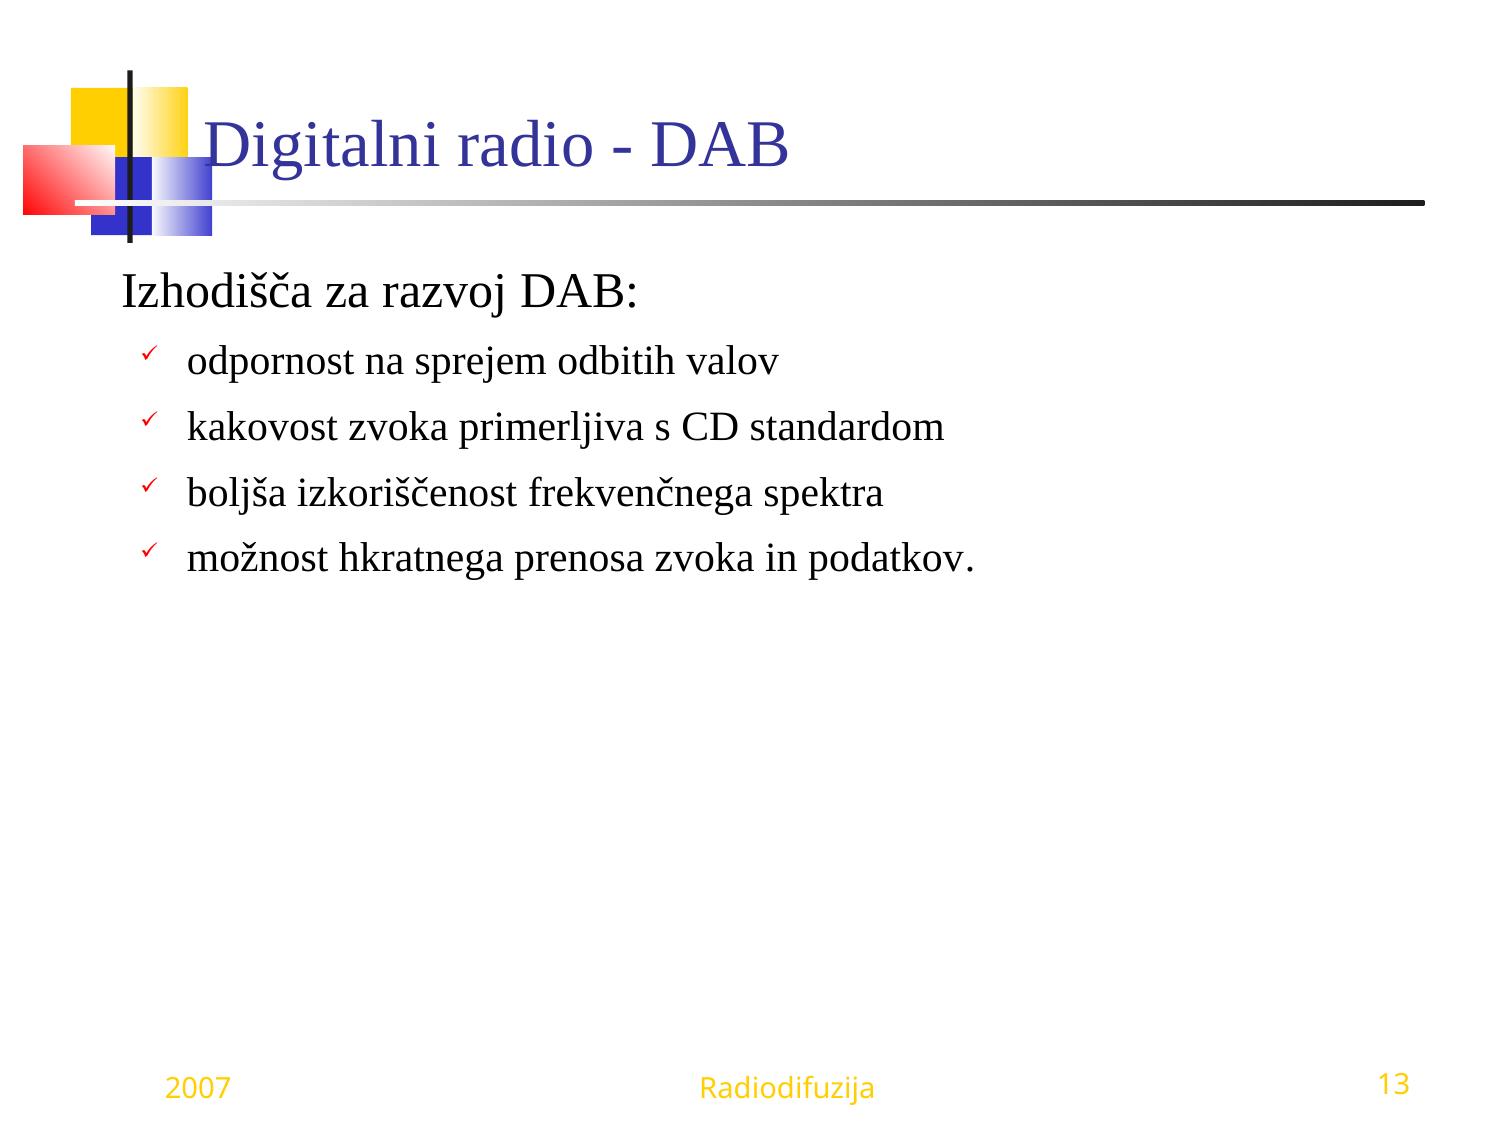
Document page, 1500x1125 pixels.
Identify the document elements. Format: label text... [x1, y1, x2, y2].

text_box Radiodifuzija [549, 1037, 1026, 1113]
text_box <number> [1112, 1037, 1426, 1113]
title Digitalni radio - DAB [188, 92, 1468, 188]
text_box 2007 [150, 1037, 463, 1113]
list Izhodišča za razvoj DAB: odpornost na sprejem odbitih valov kakovost zvoka primerljiva s CD standardom boljša izkoriščenost frekvenčnega spektra možnost hkratnega prenosa zvoka in podatkov. [50, 249, 1469, 1007]
